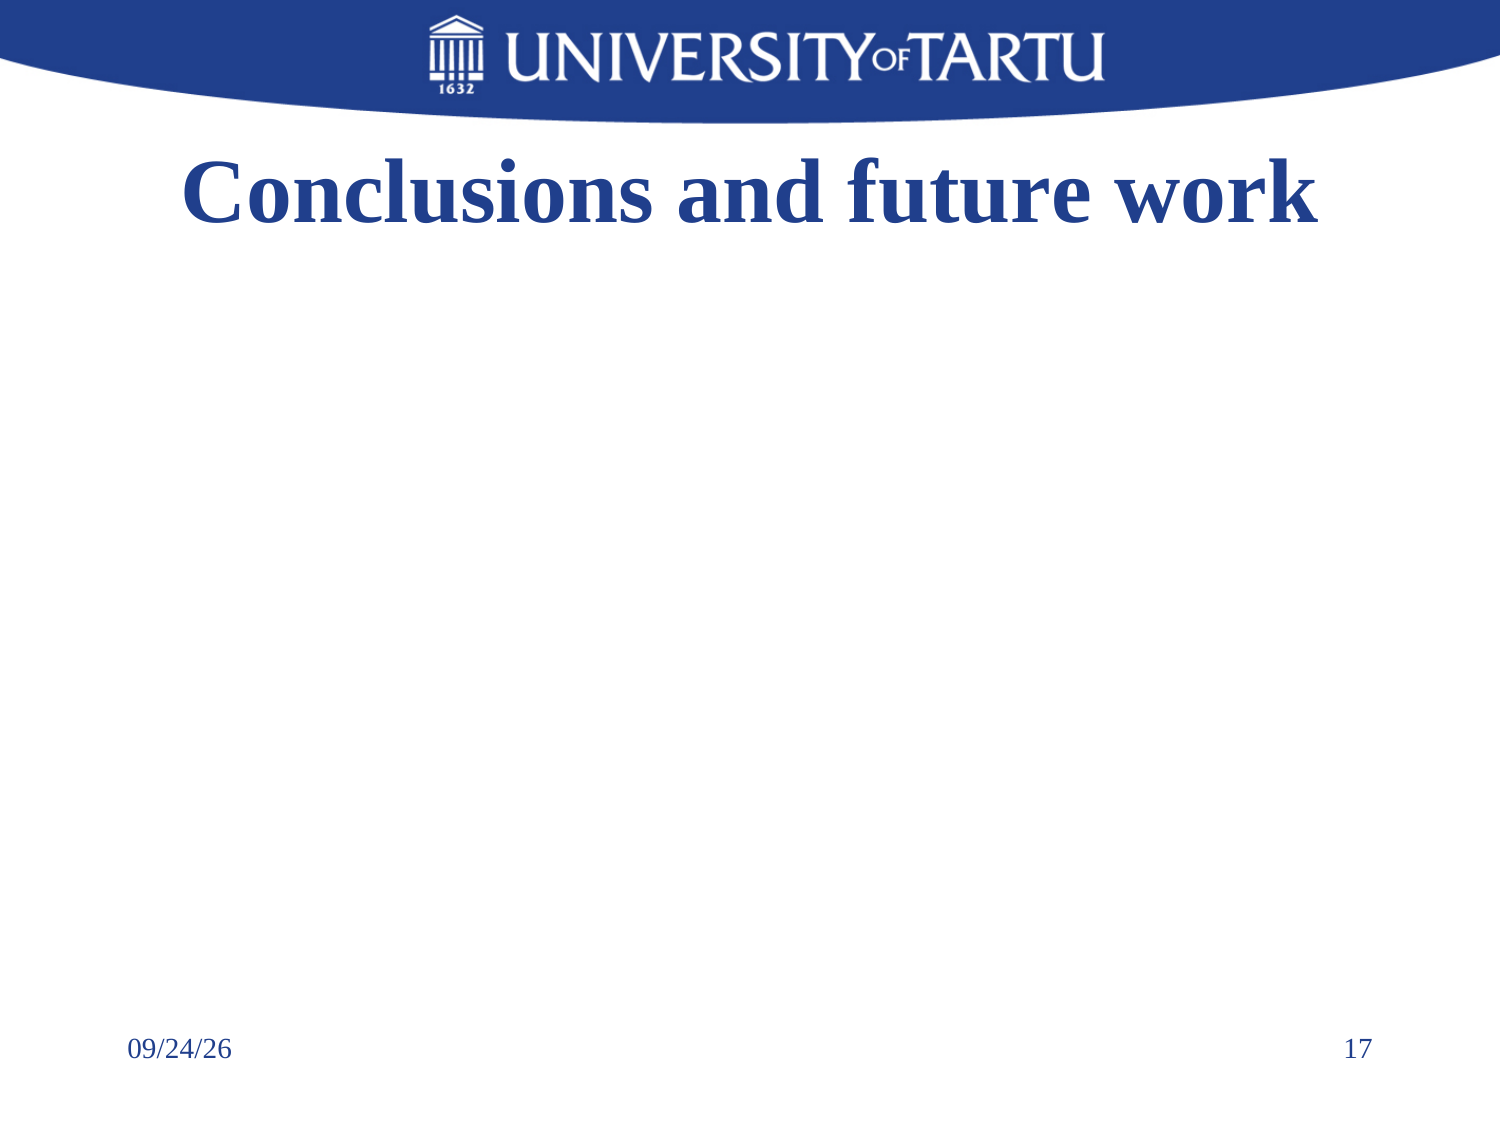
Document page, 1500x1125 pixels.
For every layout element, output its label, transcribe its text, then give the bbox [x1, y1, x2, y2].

title Conclusions and future work [112, 118, 1388, 266]
picture [0, 0, 1500, 1125]
